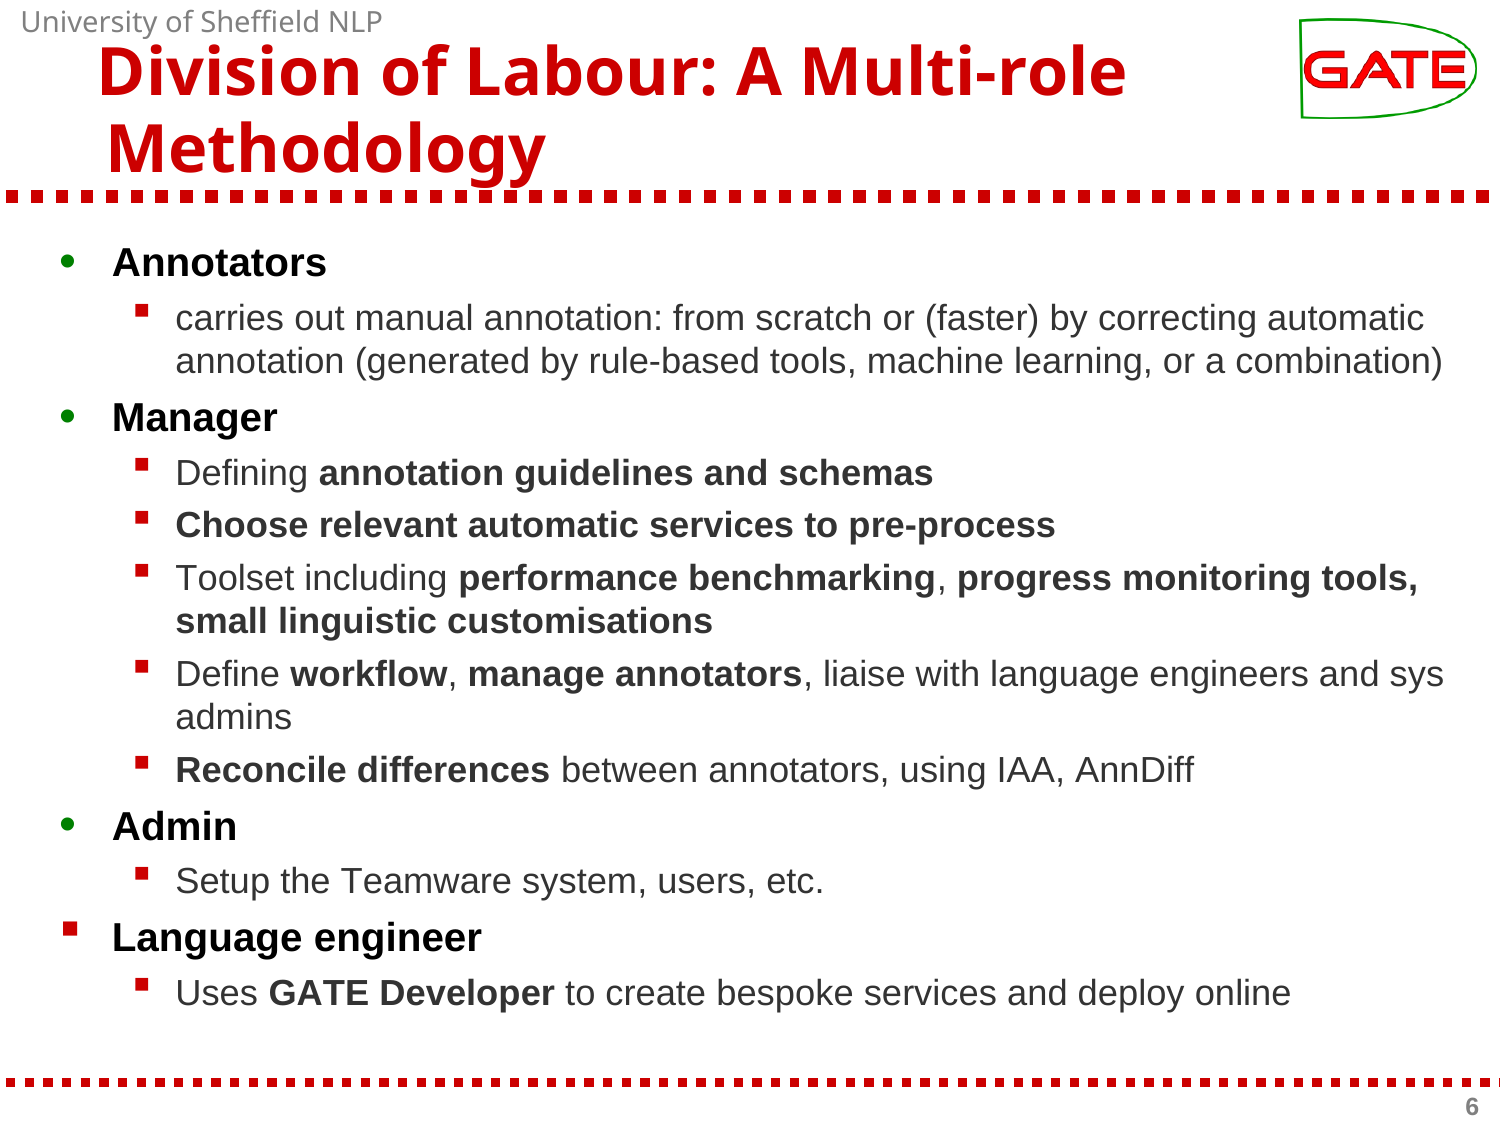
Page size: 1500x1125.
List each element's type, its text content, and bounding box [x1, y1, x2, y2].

text_box <number> [1144, 1082, 1495, 1125]
picture [1299, 18, 1477, 119]
list Annotators carries out manual annotation: from scratch or (faster) by correcting automatic annotation (generated by rule-based tools, machine learning, or a combination) Manager Defining annotation guidelines and schemas Choose relevant automatic services to pre-process Toolset including performance benchmarking, progress monitoring tools, small linguistic customisations Define workflow, manage annotators, liaise with language engineers and sys admins Reconcile differences between annotators, using IAA, AnnDiff Admin Setup the Teamware system, users, etc. Language engineer Uses GATE Developer to create bespoke services and deploy online [59, 236, 1459, 1060]
title Division of Labour: A Multi-role Methodology [0, 23, 1280, 198]
